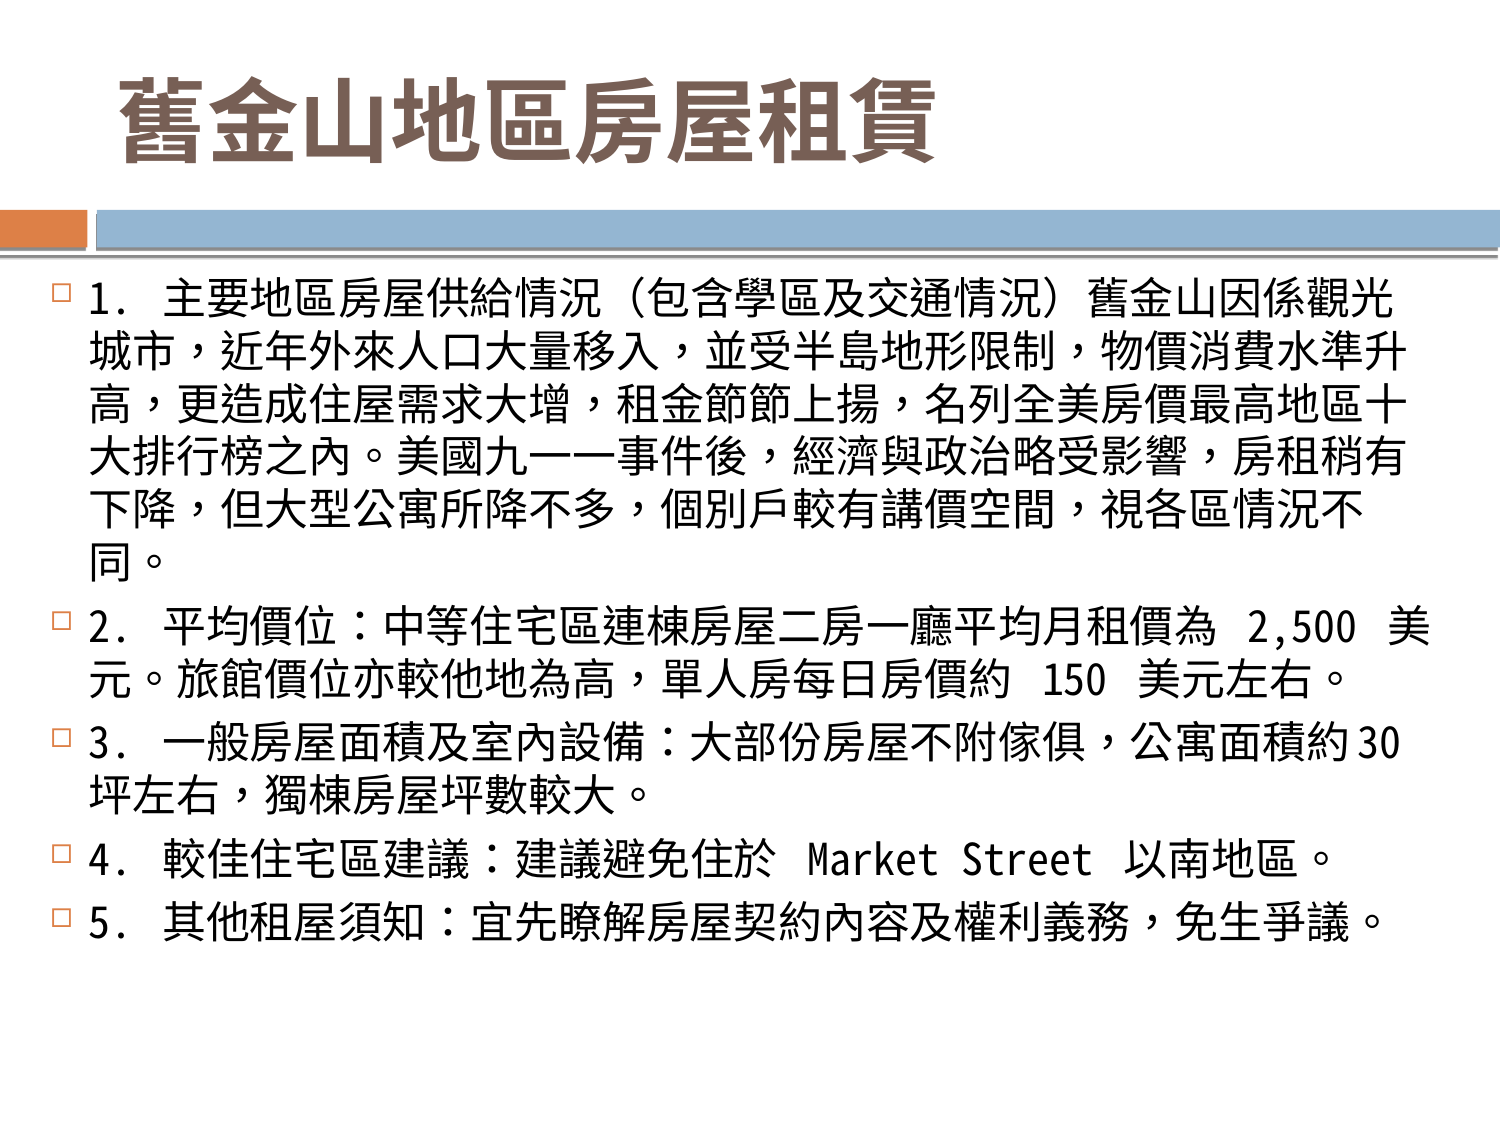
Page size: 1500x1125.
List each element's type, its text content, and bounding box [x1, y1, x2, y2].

list 1. 主要地區房屋供給情況（包含學區及交通情況）舊金山因係觀光城市，近年外來人口大量移入，並受半島地形限制，物價消費水準升高，更造成住屋需求大增，租金節節上揚，名列全美房價最高地區十大排行榜之內。美國九一一事件後，經濟與政治略受影響，房租稍有下降，但大型公寓所降不多，個別戶較有講價空間，視各區情況不同。 2. 平均價位：中等住宅區連棟房屋二房一廳平均月租價為 2,500 美元。旅館價位亦較他地為高，單人房每日房價約 150 美元左右。 3. 一般房屋面積及室內設備：大部份房屋不附傢俱，公寓面積約30 坪左右，獨棟房屋坪數較大。 4. 較佳住宅區建議：建議避免住於 Market Street 以南地區。 5. 其他租屋須知：宜先瞭解房屋契約內容及權利義務，免生爭議。 [35, 262, 1454, 1055]
title 舊金山地區房屋租賃 [100, 37, 1438, 200]
